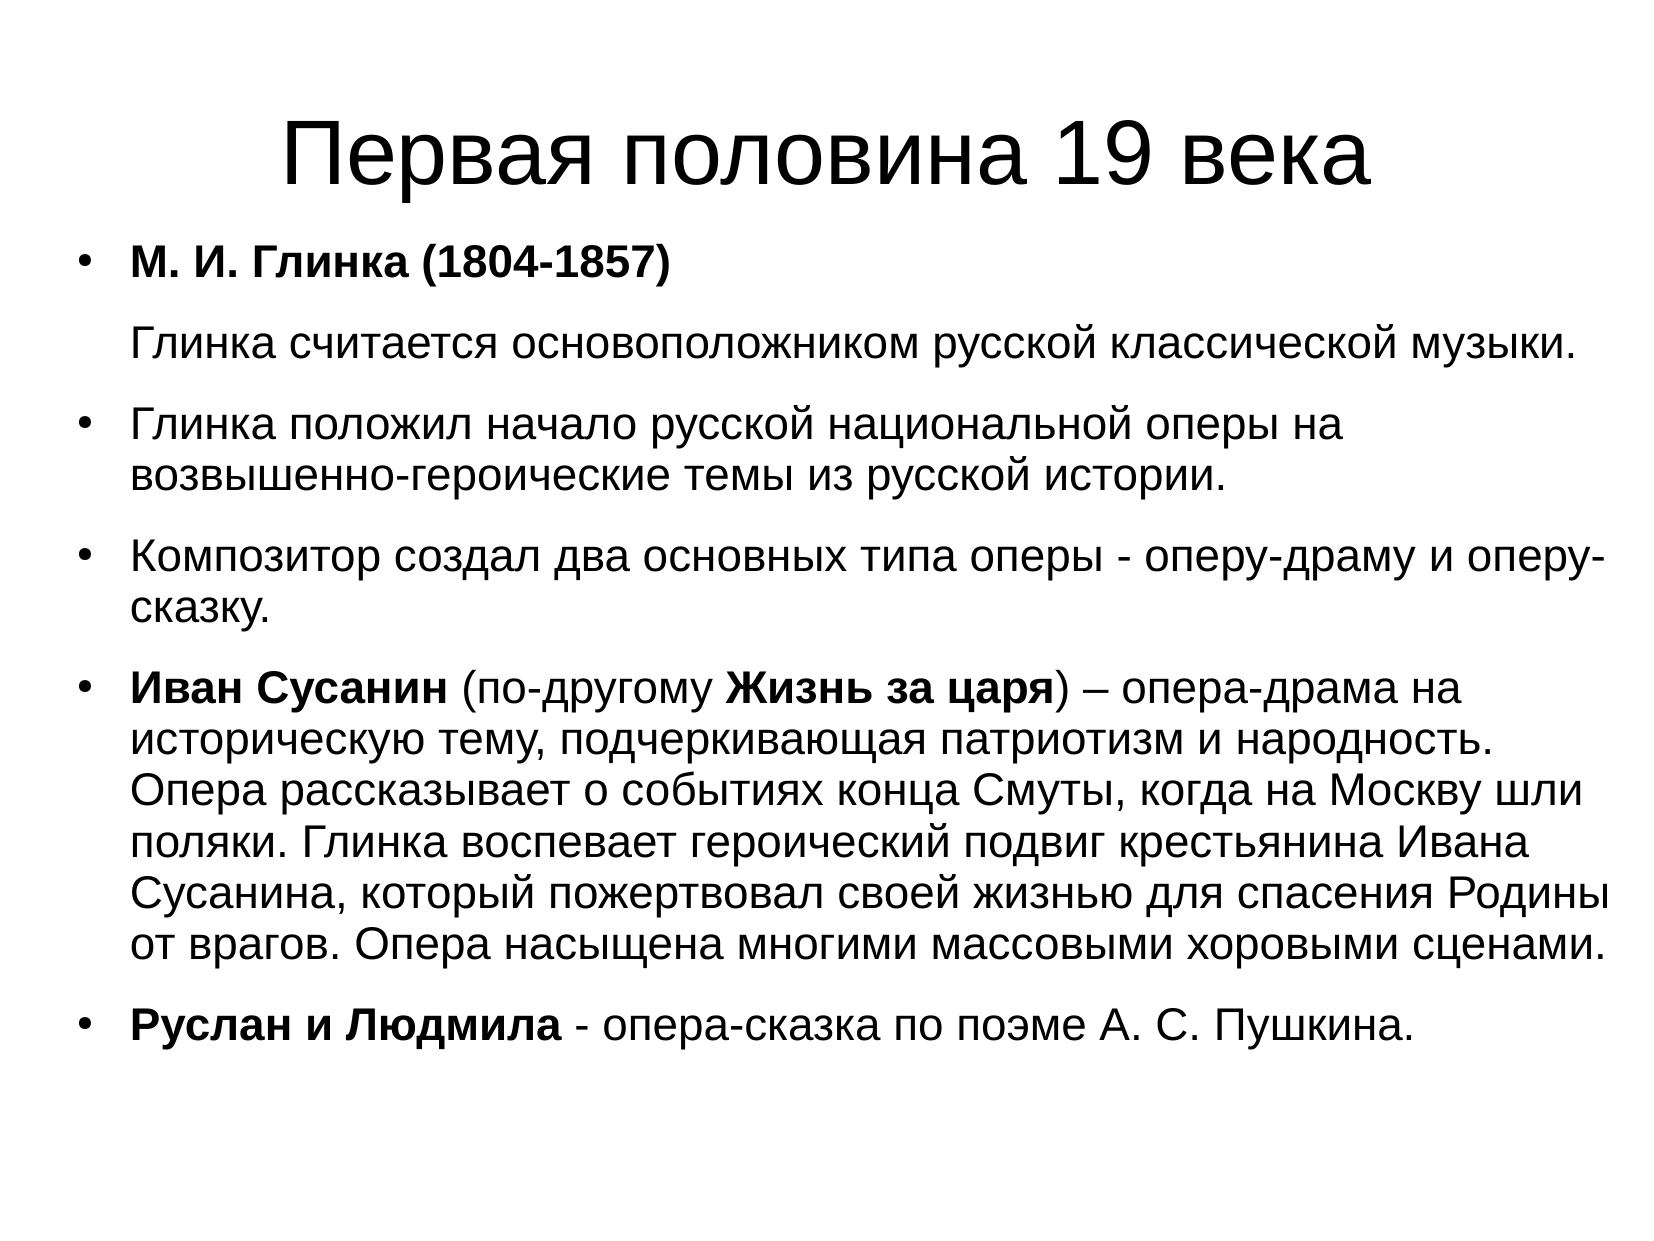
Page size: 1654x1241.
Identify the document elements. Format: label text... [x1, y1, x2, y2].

list М. И. Глинка (1804-1857) Глинка считается основоположником русской классической музыки. Глинка положил начало русской национальной оперы на возвышенно-героические темы из русской истории. Композитор создал два основных типа оперы - оперу-драму и оперу-сказку. Иван Сусанин (по-другому Жизнь за царя) – опера-драма на историческую тему, подчеркивающая патриотизм и народность. Опера рассказывает о событиях конца Смуты, когда на Москву шли поляки. Глинка воспевает героический подвиг крестьянина Ивана Сусанина, который пожертвовал своей жизнью для спасения Родины от врагов. Опера насыщена многими массовыми хоровыми сценами. Руслан и Людмила - опера-сказка по поэме А. С. Пушкина. [59, 236, 1625, 1241]
title Первая половина 19 века [82, 49, 1571, 236]
